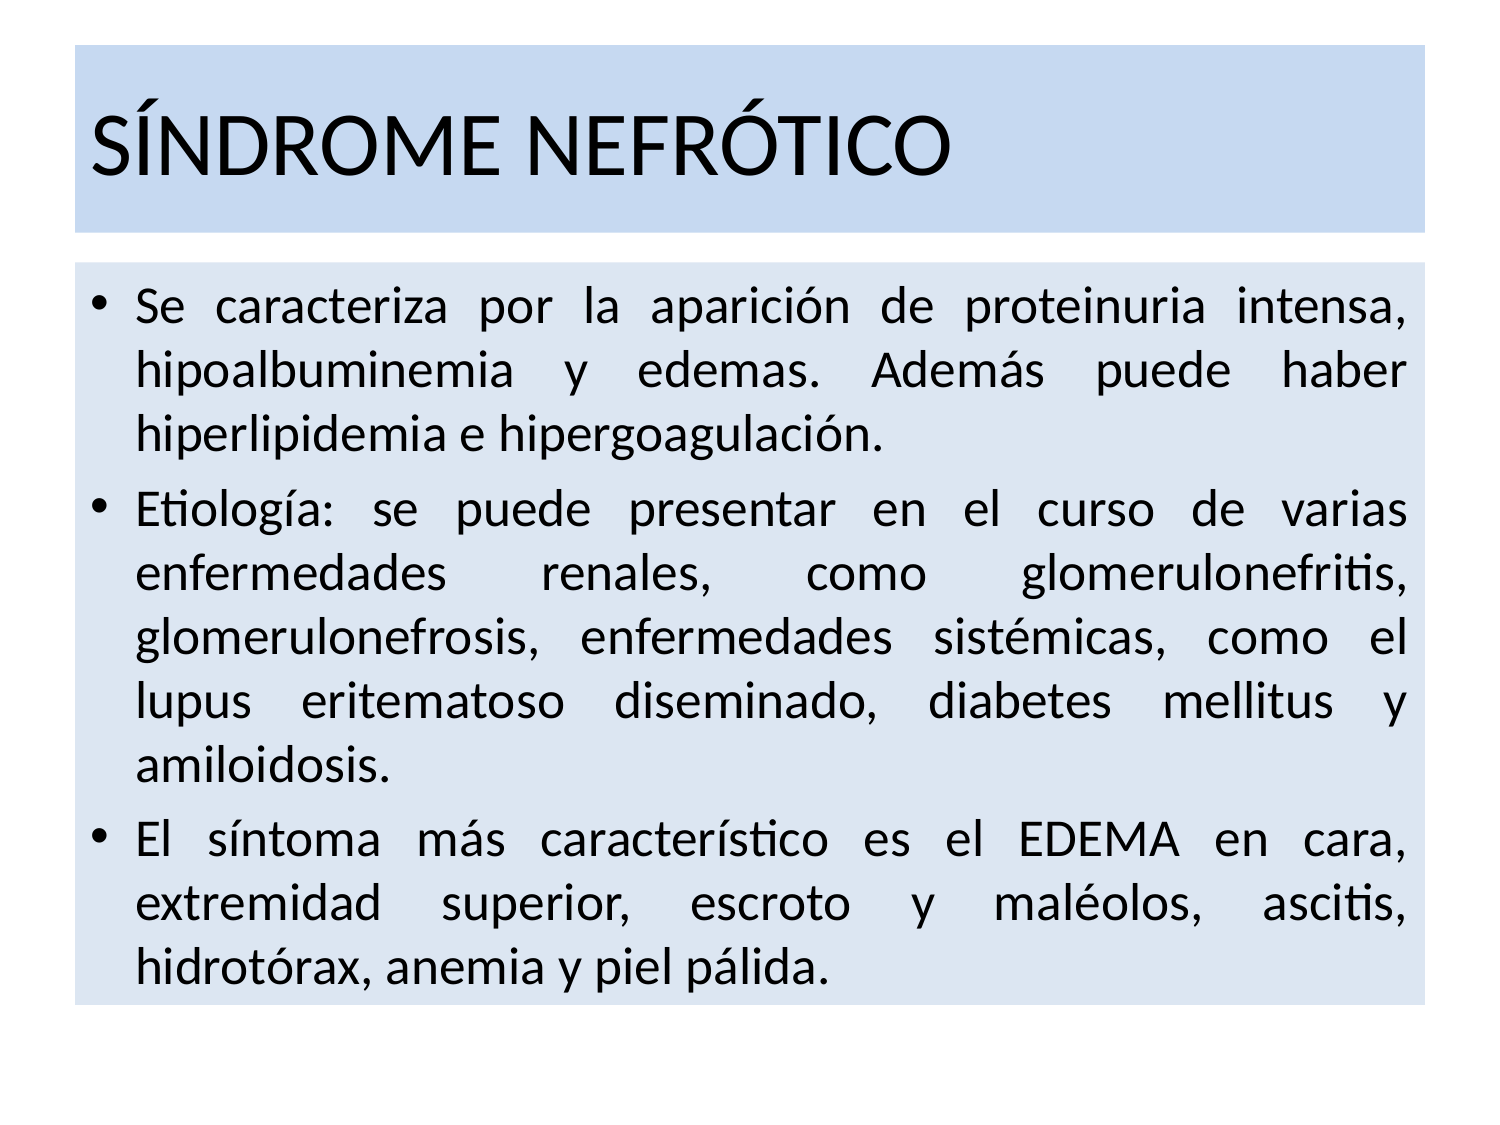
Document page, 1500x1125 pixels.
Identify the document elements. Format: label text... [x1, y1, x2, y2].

title SÍNDROME NEFRÓTICO [75, 45, 1425, 233]
list Se caracteriza por la aparición de proteinuria intensa, hipoalbuminemia y edemas. Además puede haber hiperlipidemia e hipergoagulación. Etiología: se puede presentar en el curso de varias enfermedades renales, como glomerulonefritis, glomerulonefrosis, enfermedades sistémicas, como el lupus eritematoso diseminado, diabetes mellitus y amiloidosis. El síntoma más característico es el EDEMA en cara, extremidad superior, escroto y maléolos, ascitis, hidrotórax, anemia y piel pálida. [75, 262, 1425, 1005]
